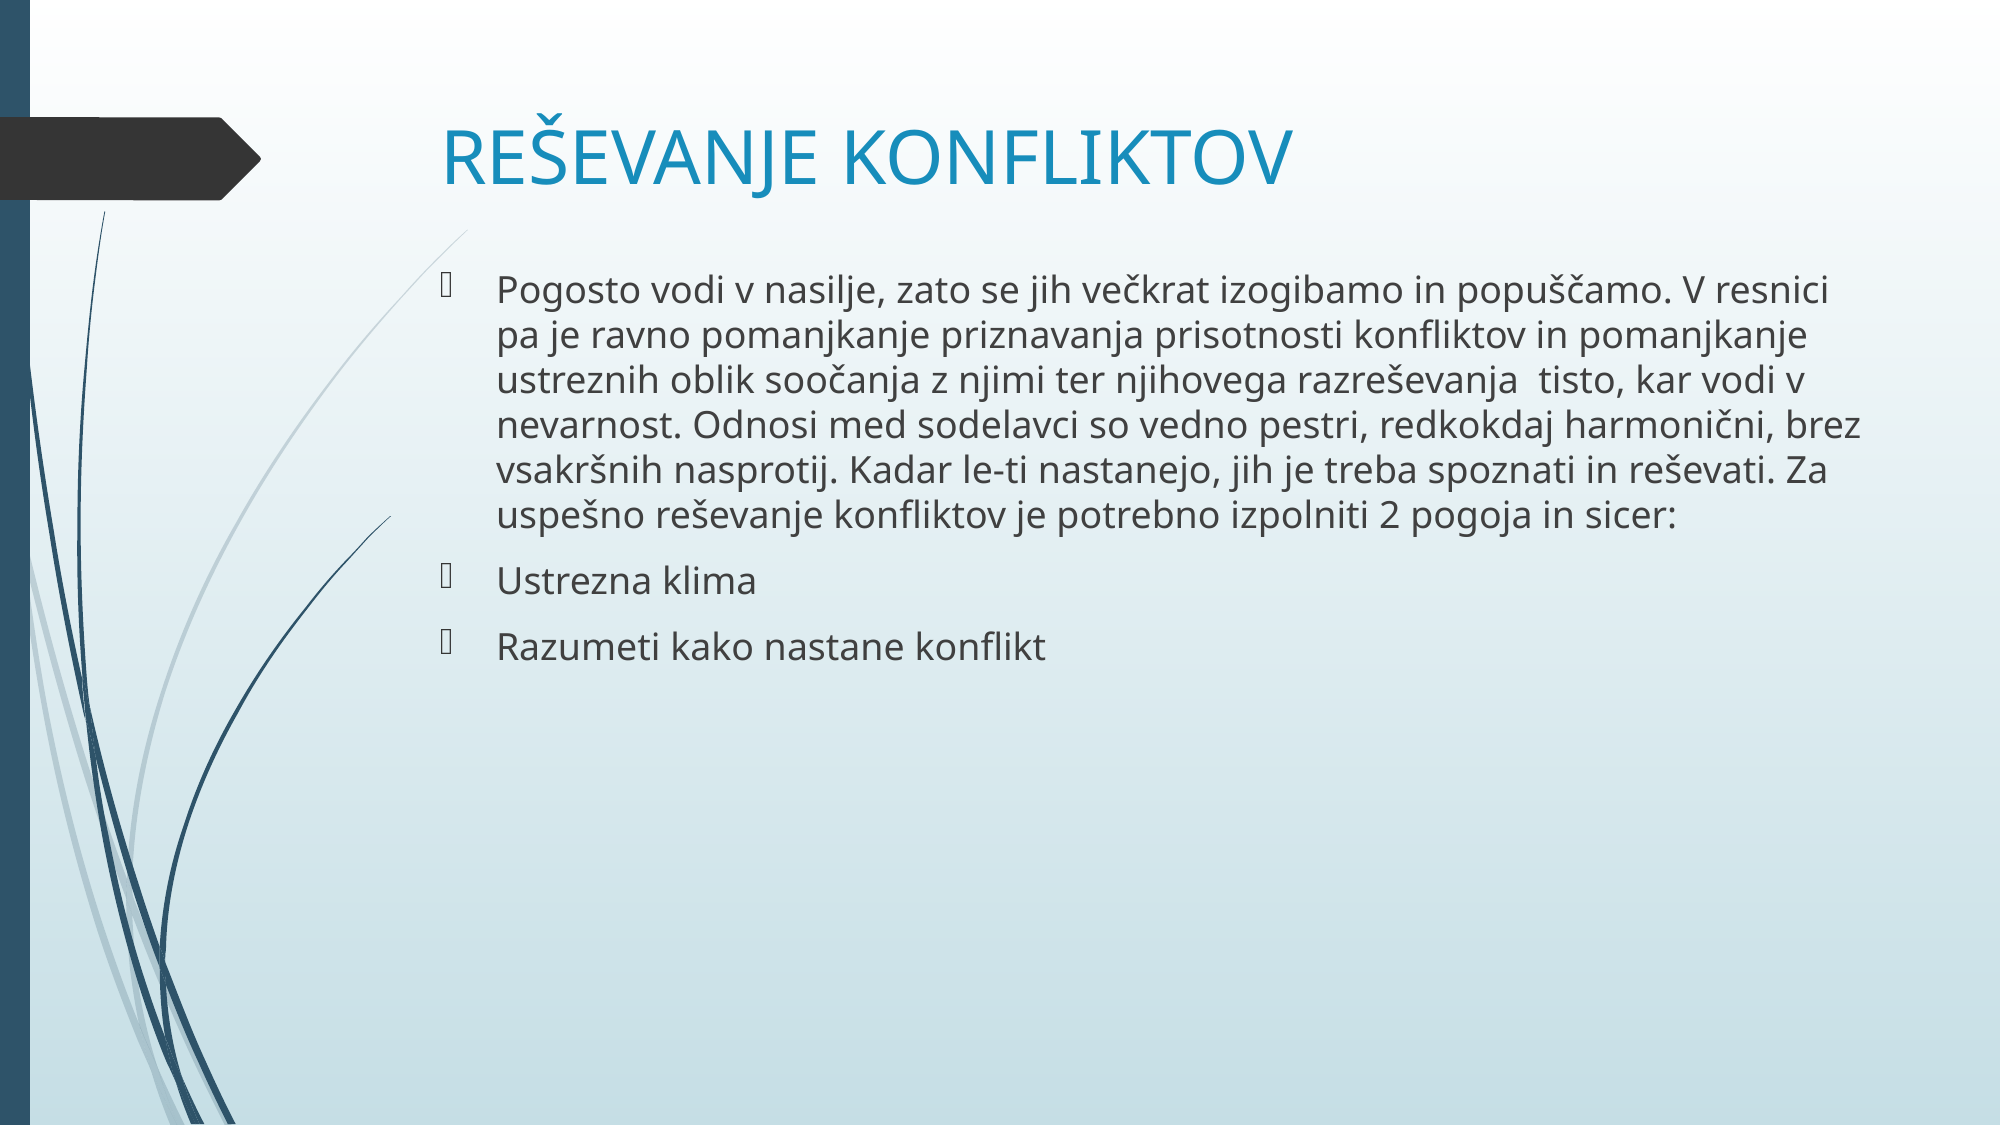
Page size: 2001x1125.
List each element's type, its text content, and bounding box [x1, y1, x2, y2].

title REŠEVANJE KONFLIKTOV [425, 102, 1888, 258]
list Pogosto vodi v nasilje, zato se jih večkrat izogibamo in popuščamo. V resnici pa je ravno pomanjkanje priznavanja prisotnosti konfliktov in pomanjkanje ustreznih oblik soočanja z njimi ter njihovega razreševanja tisto, kar vodi v nevarnost. Odnosi med sodelavci so vedno pestri, redkokdaj harmonični, brez vsakršnih nasprotij. Kadar le-ti nastanejo, jih je treba spoznati in reševati. Za uspešno reševanje konfliktov je potrebno izpolniti 2 pogoja in sicer: Ustrezna klima Razumeti kako nastane konflikt [424, 258, 1888, 970]
